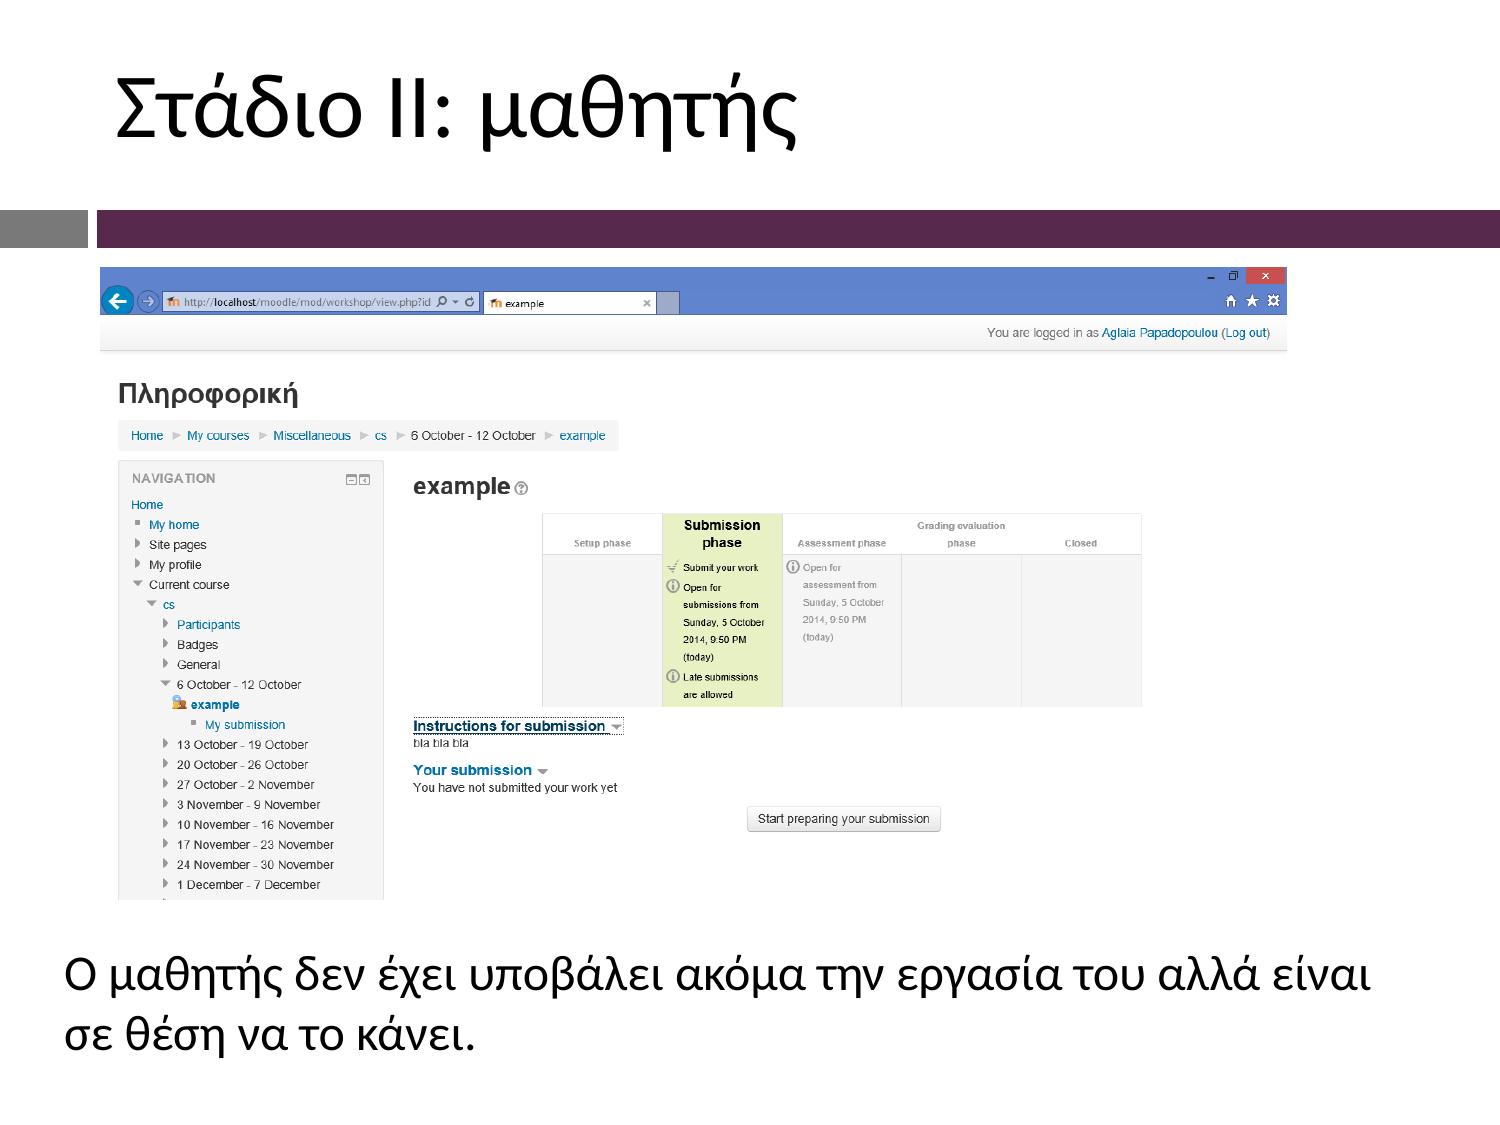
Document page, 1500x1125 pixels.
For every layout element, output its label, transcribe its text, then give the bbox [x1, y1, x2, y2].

picture [100, 267, 1287, 900]
text_box Ο μαθητής δεν έχει υποβάλει ακόμα την εργασία του αλλά είναι σε θέση να το κάνει. [64, 940, 1414, 1085]
title Στάδιο II: μαθητής [100, 19, 1438, 182]
